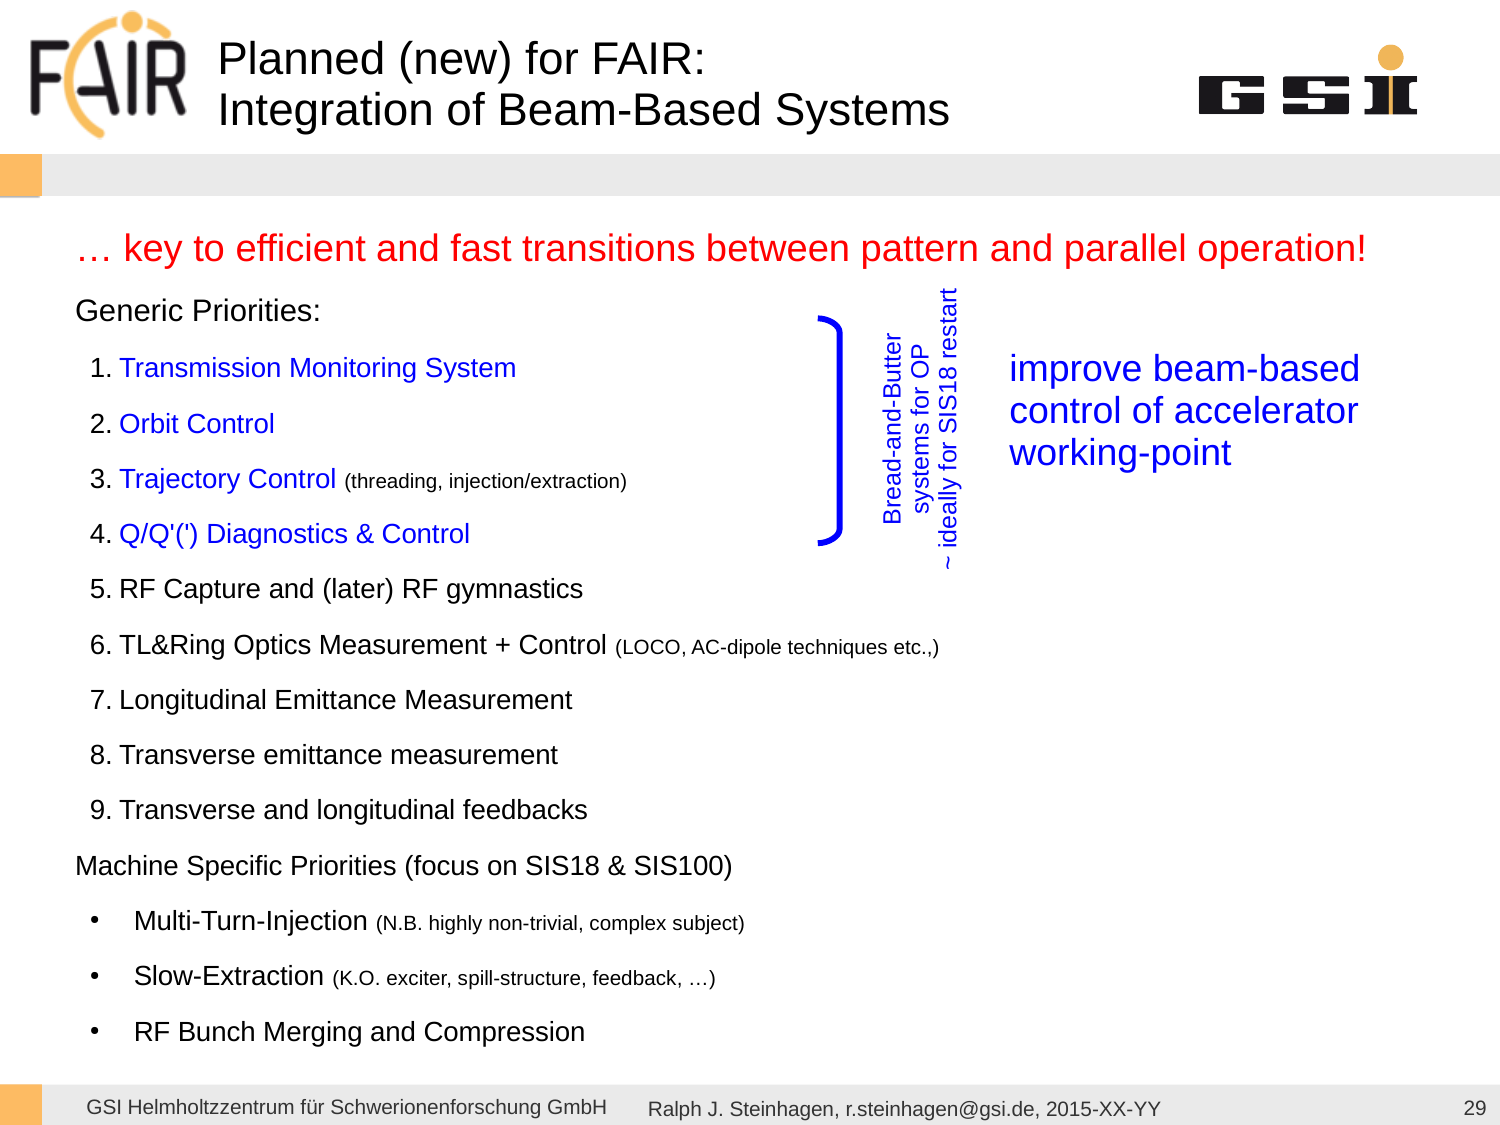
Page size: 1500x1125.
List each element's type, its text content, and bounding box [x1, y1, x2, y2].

picture [1197, 42, 1419, 117]
text_box improve beam-based control of accelerator working-point [994, 340, 1407, 482]
picture [30, 9, 187, 141]
title Planned (new) for FAIR: Integration of Beam-Based Systems [217, 20, 1109, 147]
list … key to efficient and fast transitions between pattern and parallel operation! Generic Priorities: Transmission Monitoring System Orbit Control Trajectory Control (threading, injection/extraction) Q/Q'(') Diagnostics & Control RF Capture and (later) RF gymnastics TL&Ring Optics Measurement + Control (LOCO, AC-dipole techniques etc.,) Longitudinal Emittance Measurement Transverse emittance measurement Transverse and longitudinal feedbacks Machine Specific Priorities (focus on SIS18 & SIS100) Multi-Turn-Injection (N.B. highly non-trivial, complex subject) Slow-Extraction (K.O. exciter, spill-structure, feedback, …) RF Bunch Merging and Compression [75, 226, 1425, 1050]
text_box Bread-and-Butter systems for OP ~ ideally for SIS18 restart [870, 228, 983, 586]
